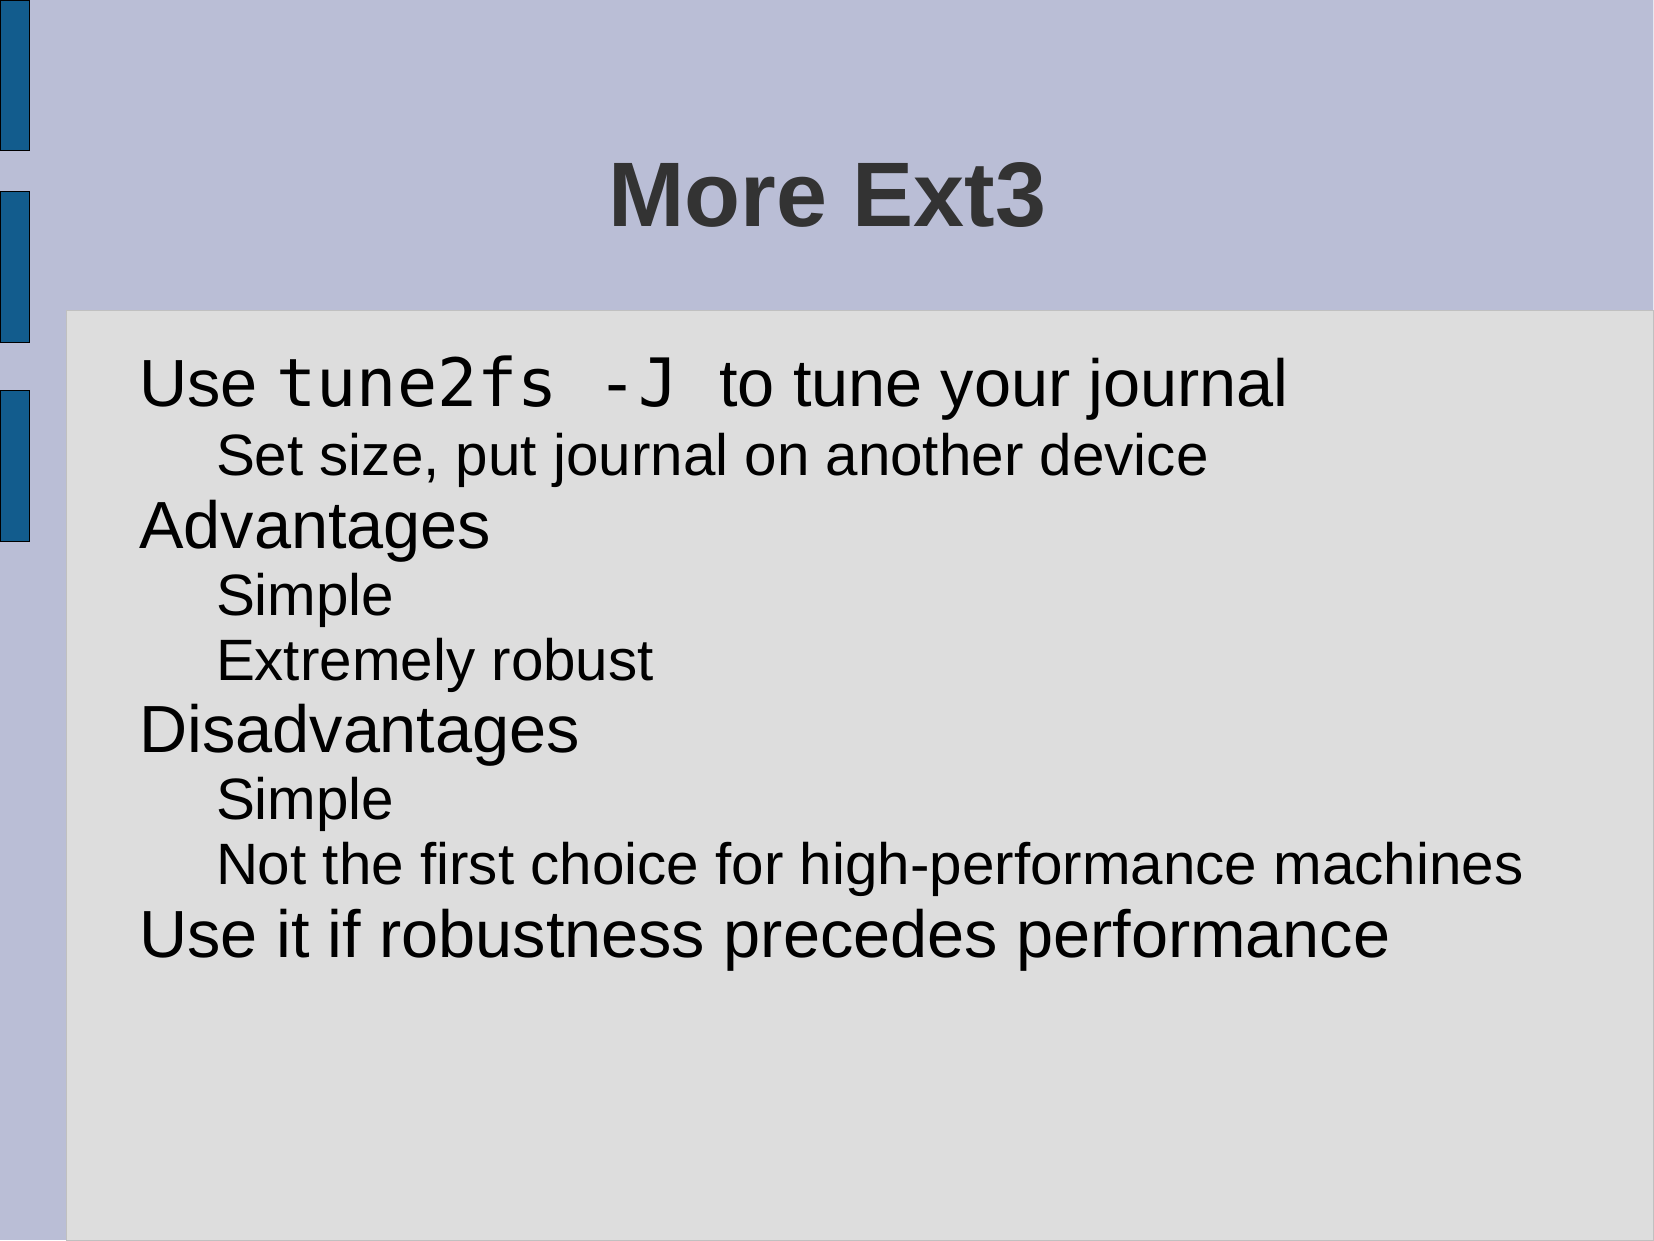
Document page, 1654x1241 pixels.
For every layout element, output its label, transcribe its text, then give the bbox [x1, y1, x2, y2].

title More Ext3 [121, 91, 1534, 299]
list Use tune2fs -J to tune your journal Set size, put journal on another device Advantages Simple Extremely robust Disadvantages Simple Not the first choice for high-performance machines Use it if robustness precedes performance [121, 344, 1534, 1142]
